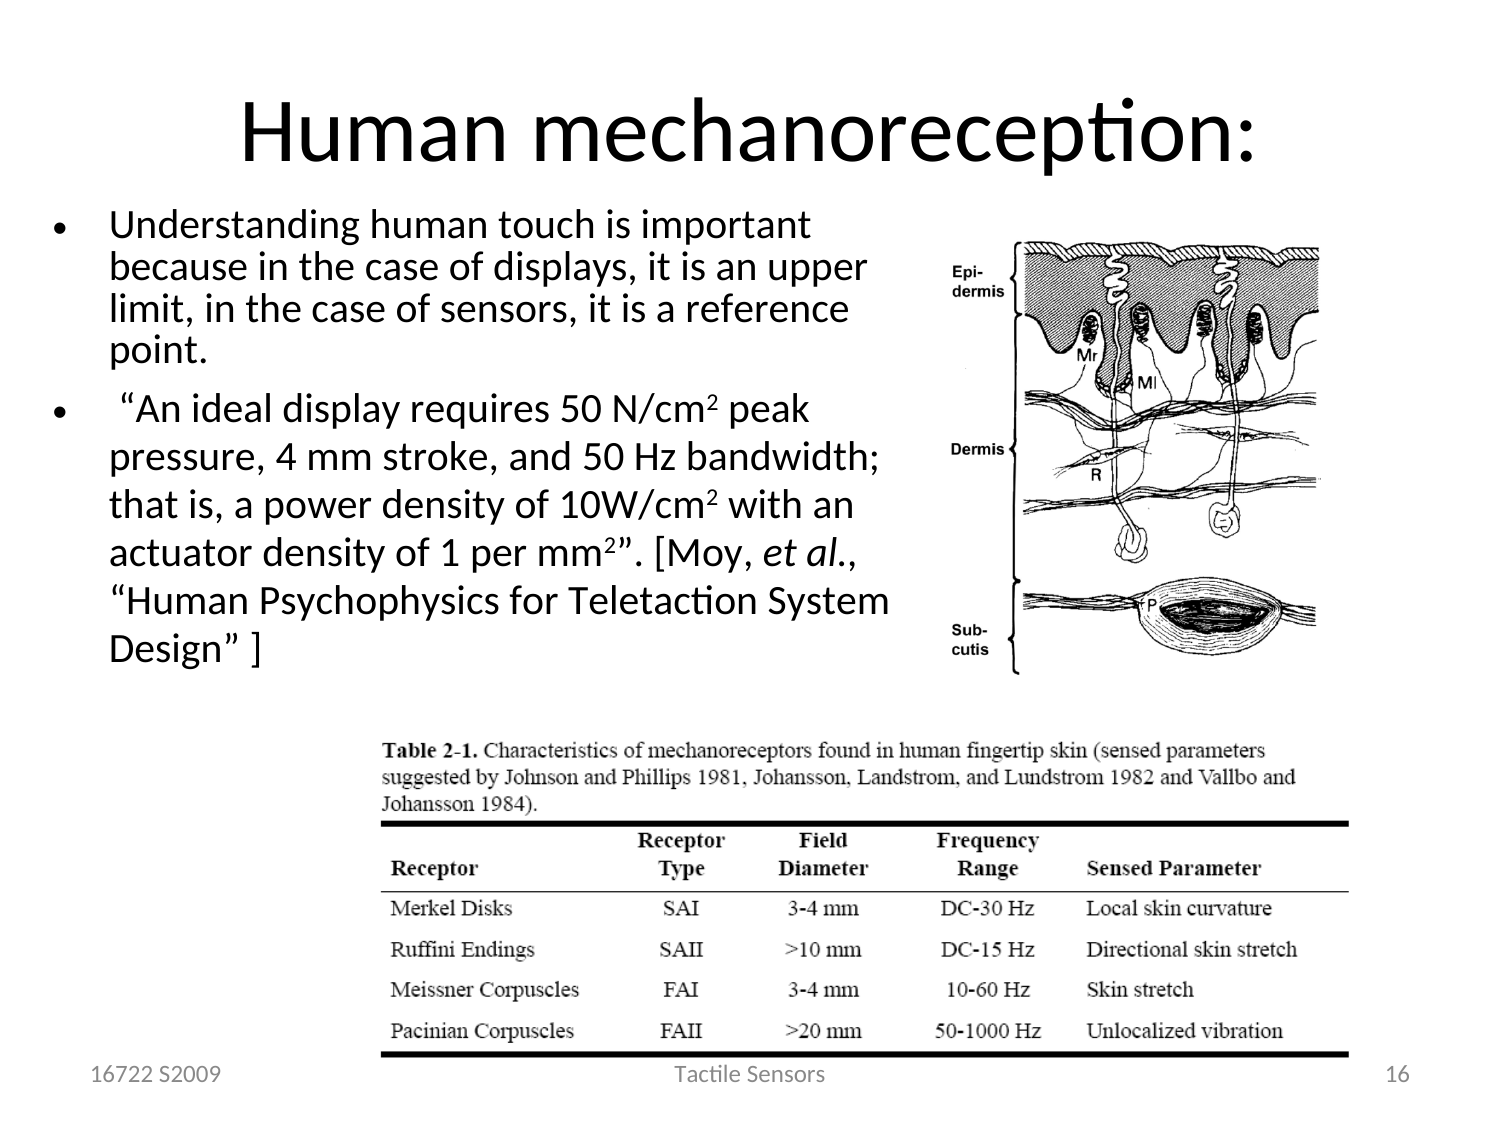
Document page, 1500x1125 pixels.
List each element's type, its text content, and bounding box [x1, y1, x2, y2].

text_box Tactile Sensors [512, 1060, 988, 1103]
picture [950, 237, 1321, 680]
picture [375, 737, 1361, 1060]
text_box 16722 S2009 [74, 1042, 426, 1103]
text_box <number> [1074, 1042, 1426, 1103]
list Understanding human touch is important because in the case of displays, it is an upper limit, in the case of sensors, it is a reference point. “An ideal display requires 50 N/cm2 peak pressure, 4 mm stroke, and 50 Hz bandwidth; that is, a power density of 10W/cm2 with an actuator density of 1 per mm2”. [Moy, et al., “Human Psychophysics for Teletaction System Design” ] [37, 200, 938, 771]
title Human mechanoreception: [75, 45, 1426, 233]
